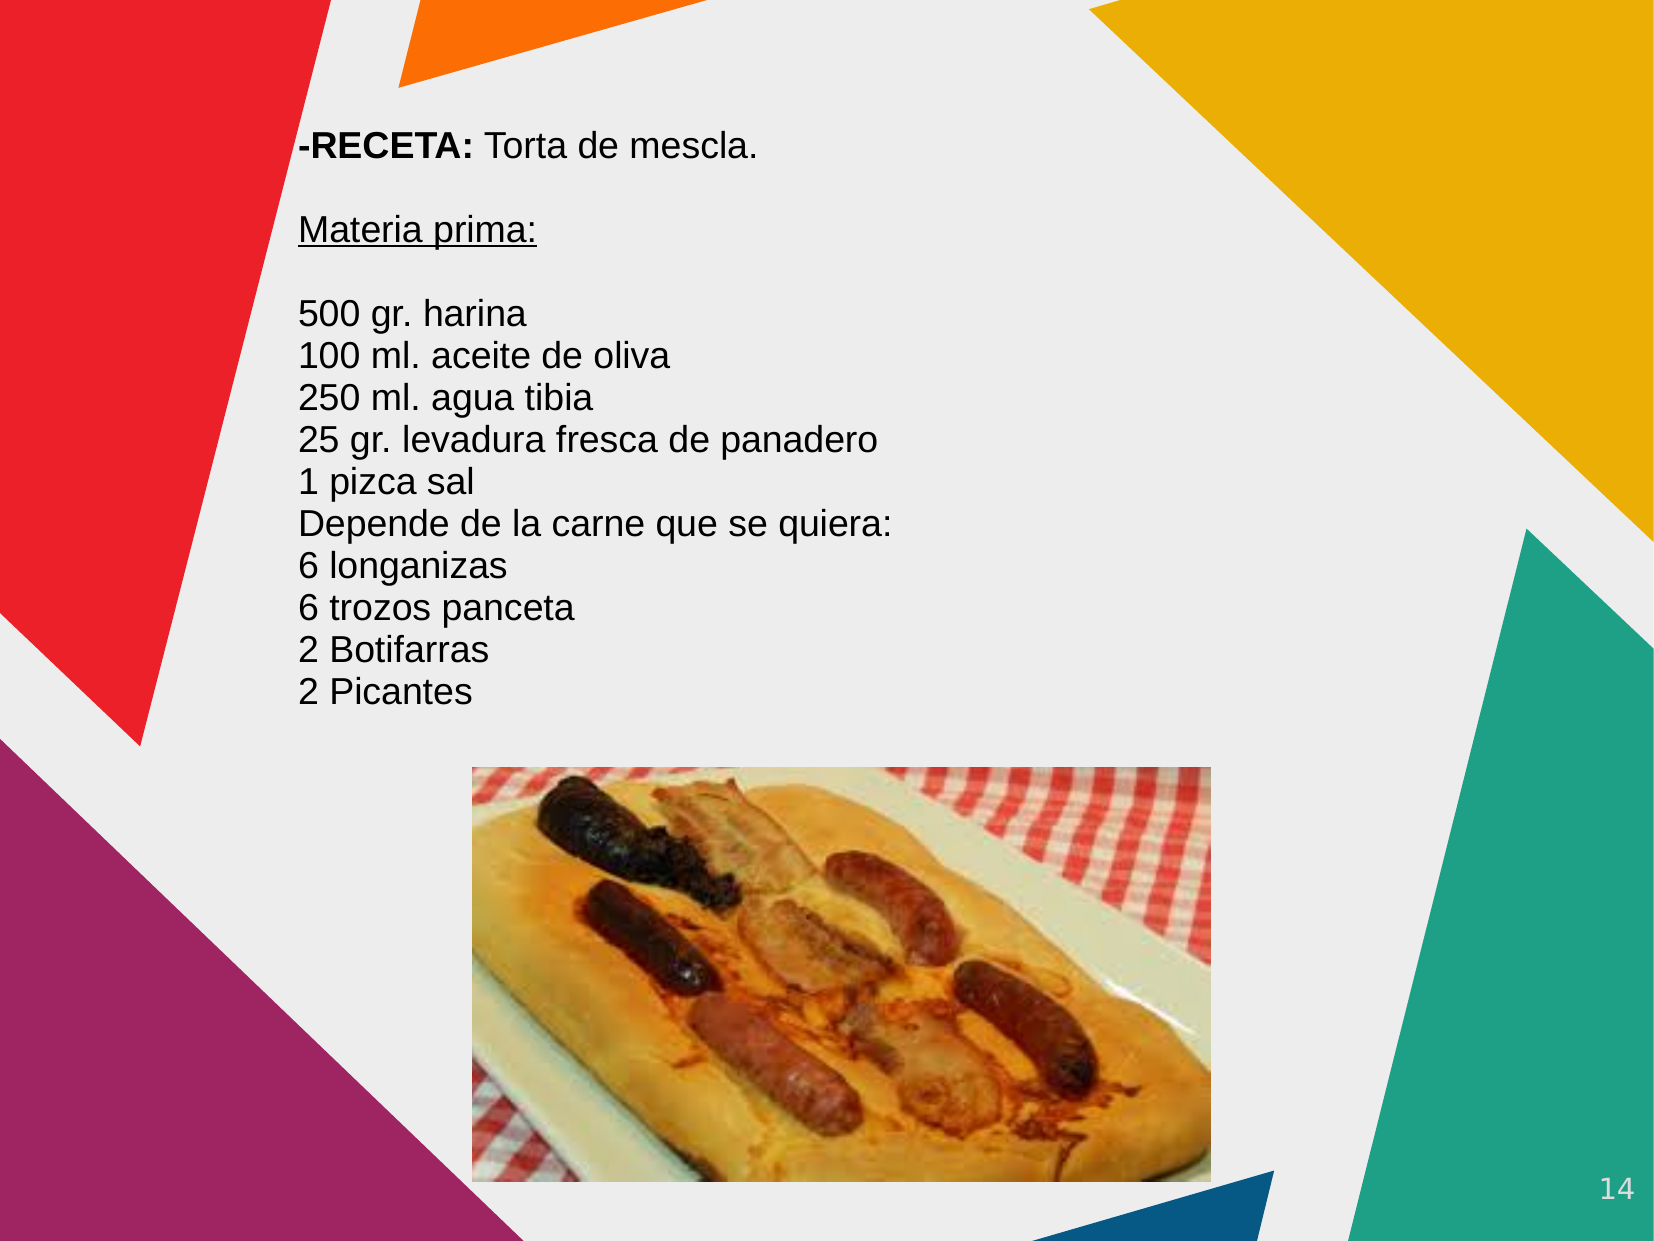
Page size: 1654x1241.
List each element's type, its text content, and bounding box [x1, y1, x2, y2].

picture [472, 767, 1211, 1182]
text_box -RECETA: Torta de mescla. Materia prima: 500 gr. harina 100 ml. aceite de oliva 250 ml. agua tibia 25 gr. levadura fresca de panadero 1 pizca sal Depende de la carne que se quiera: 6 longanizas 6 trozos panceta 2 Botifarras 2 Picantes [283, 117, 1053, 910]
